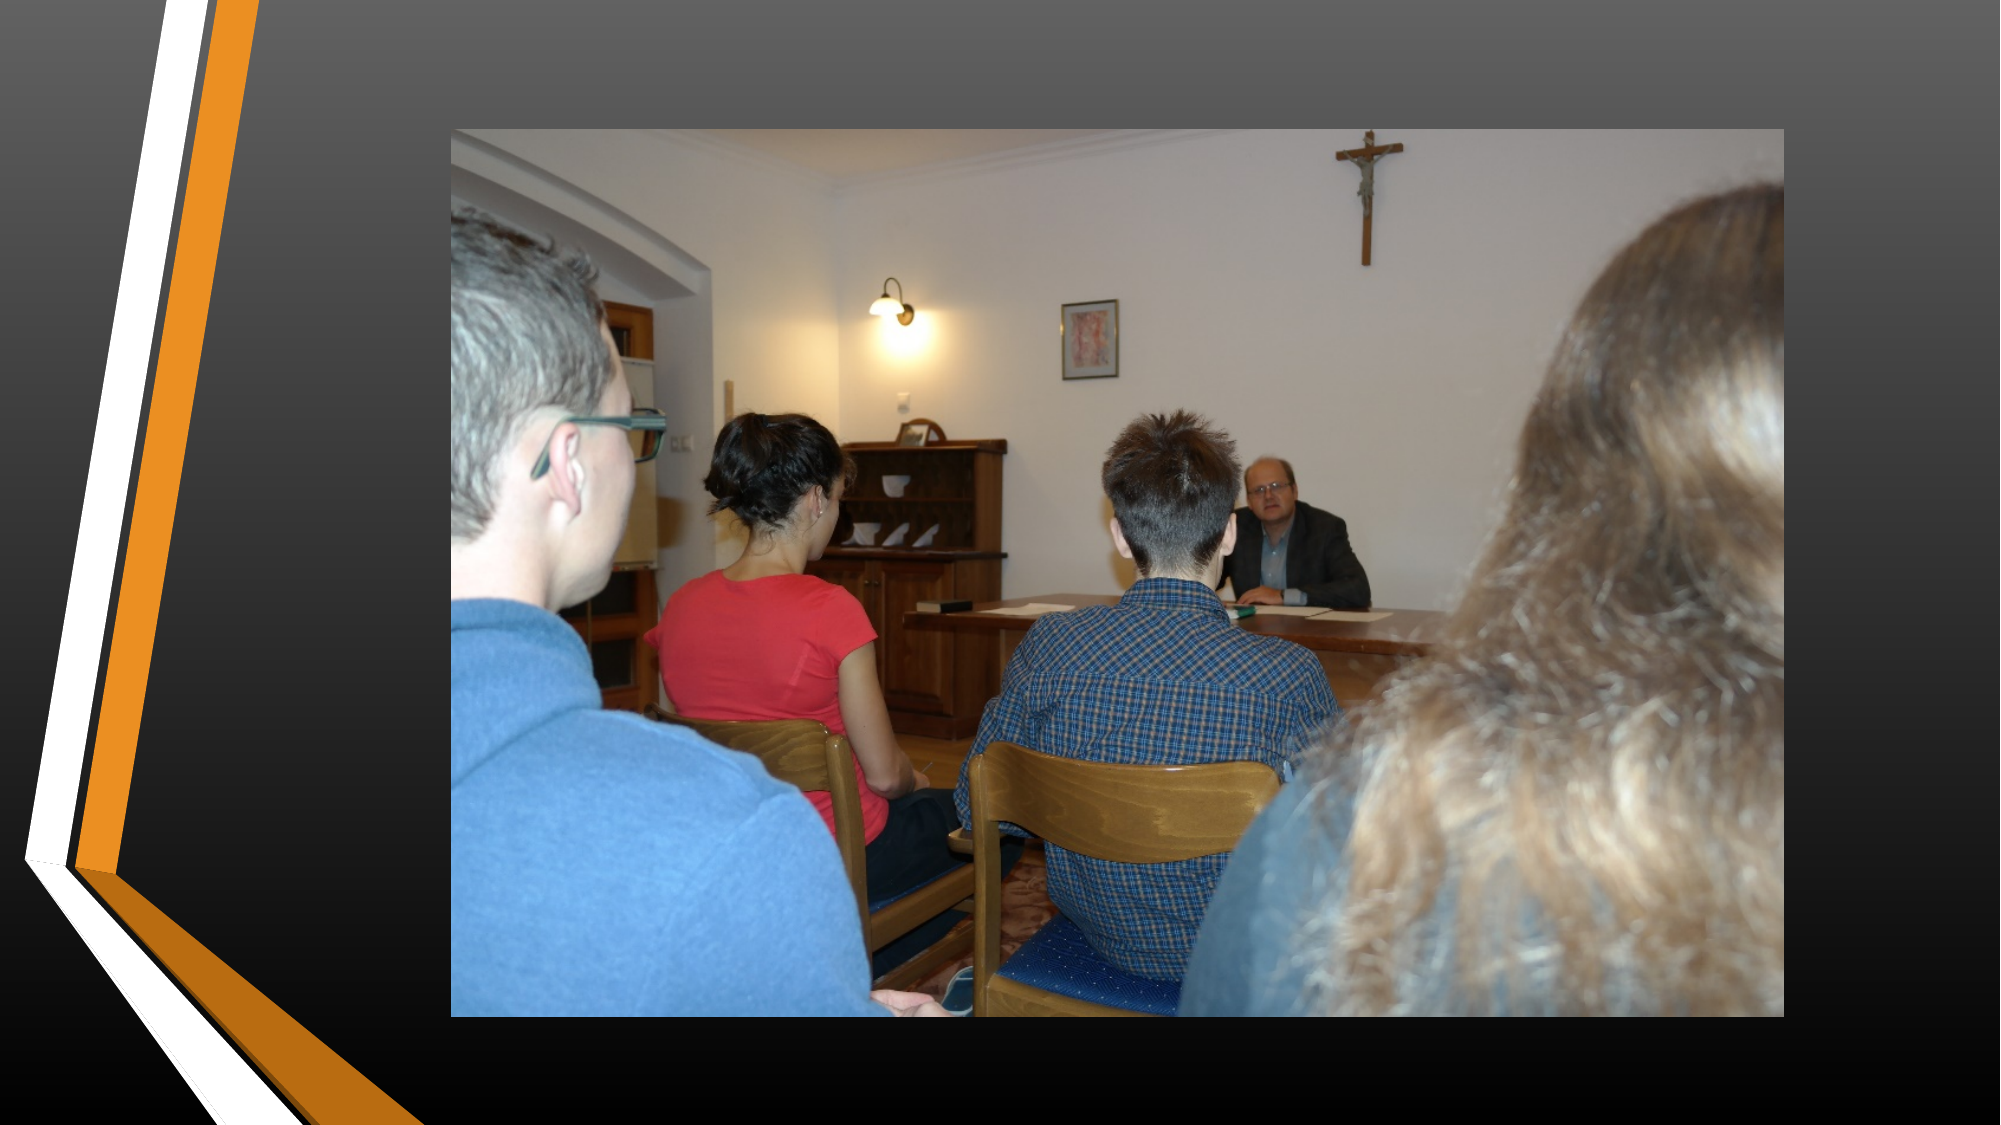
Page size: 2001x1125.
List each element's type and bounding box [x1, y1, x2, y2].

picture [451, 129, 1784, 1017]
